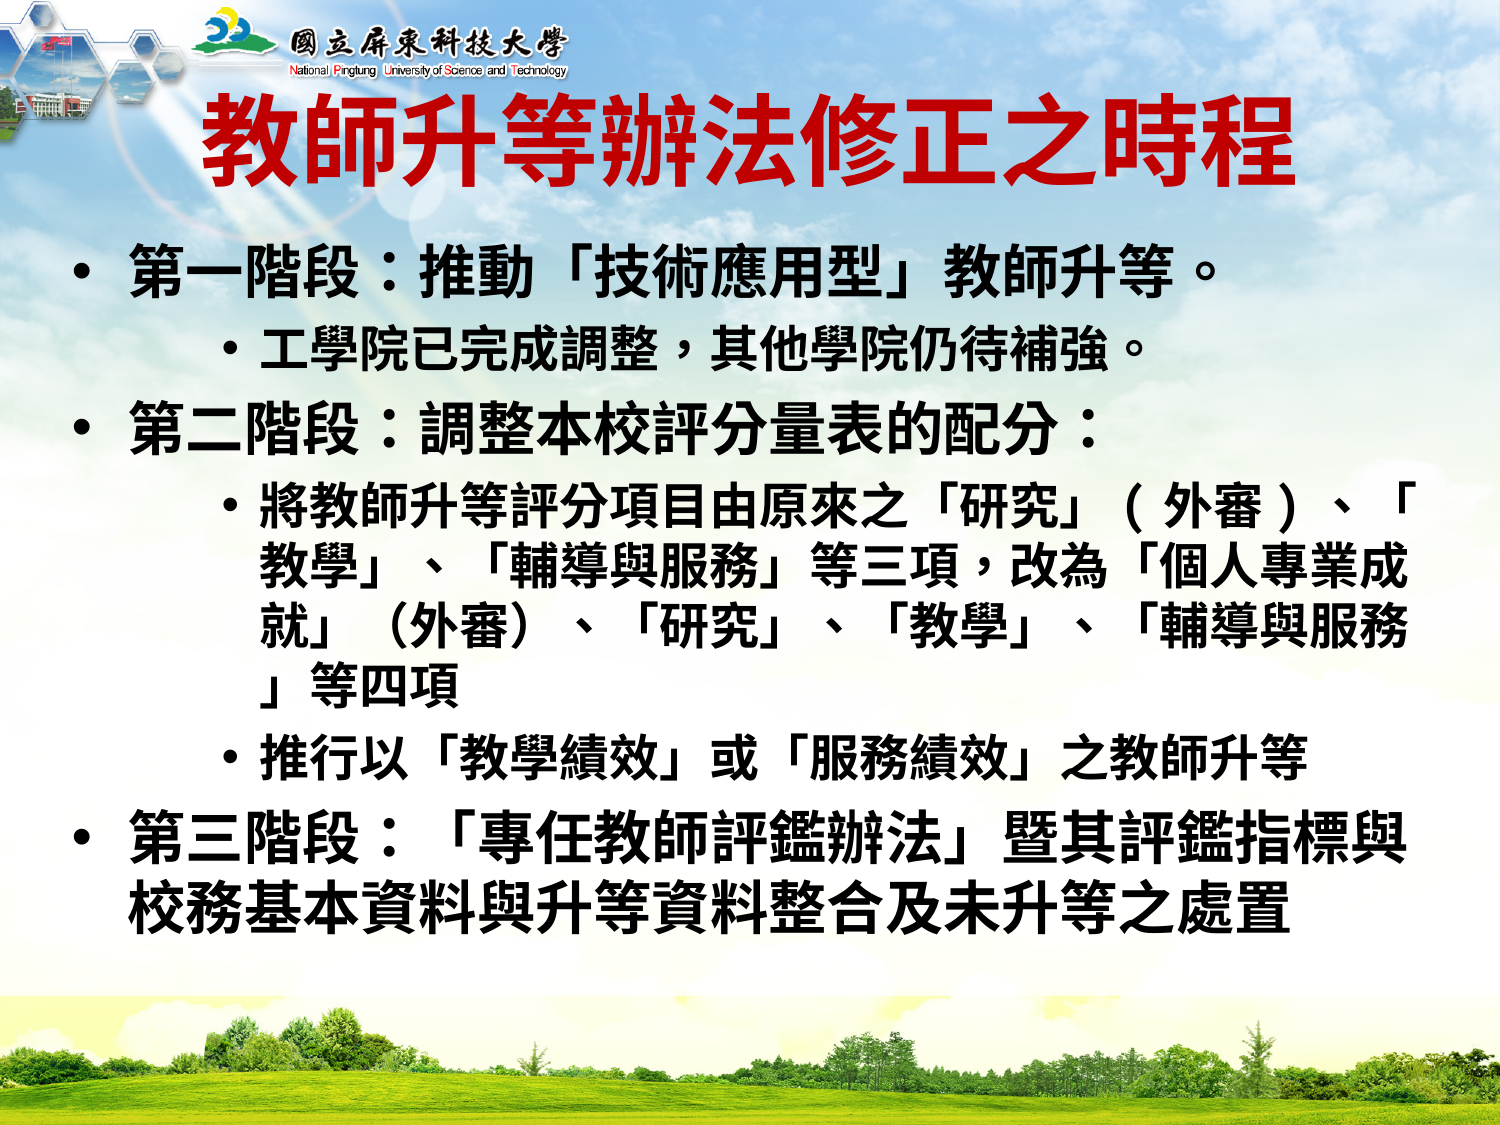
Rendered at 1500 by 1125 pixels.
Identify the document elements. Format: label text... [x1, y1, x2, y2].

title 教師升等辦法修正之時程 [75, 45, 1426, 220]
picture [0, 0, 1500, 1125]
list 第一階段：推動「技術應用型」教師升等。 工學院已完成調整，其他學院仍待補強。 第二階段：調整本校評分量表的配分： 將教師升等評分項目由原來之「研究」(外審)、「教學」、「輔導與服務」等三項，改為「個人專業成就」（外審）、「研究」、「教學」、「輔導與服務」等四項 推行以「教學績效」或「服務績效」之教師升等 第三階段：「專任教師評鑑辦法」暨其評鑑指標與校務基本資料與升等資料整合及未升等之處置 [64, 220, 1436, 1024]
